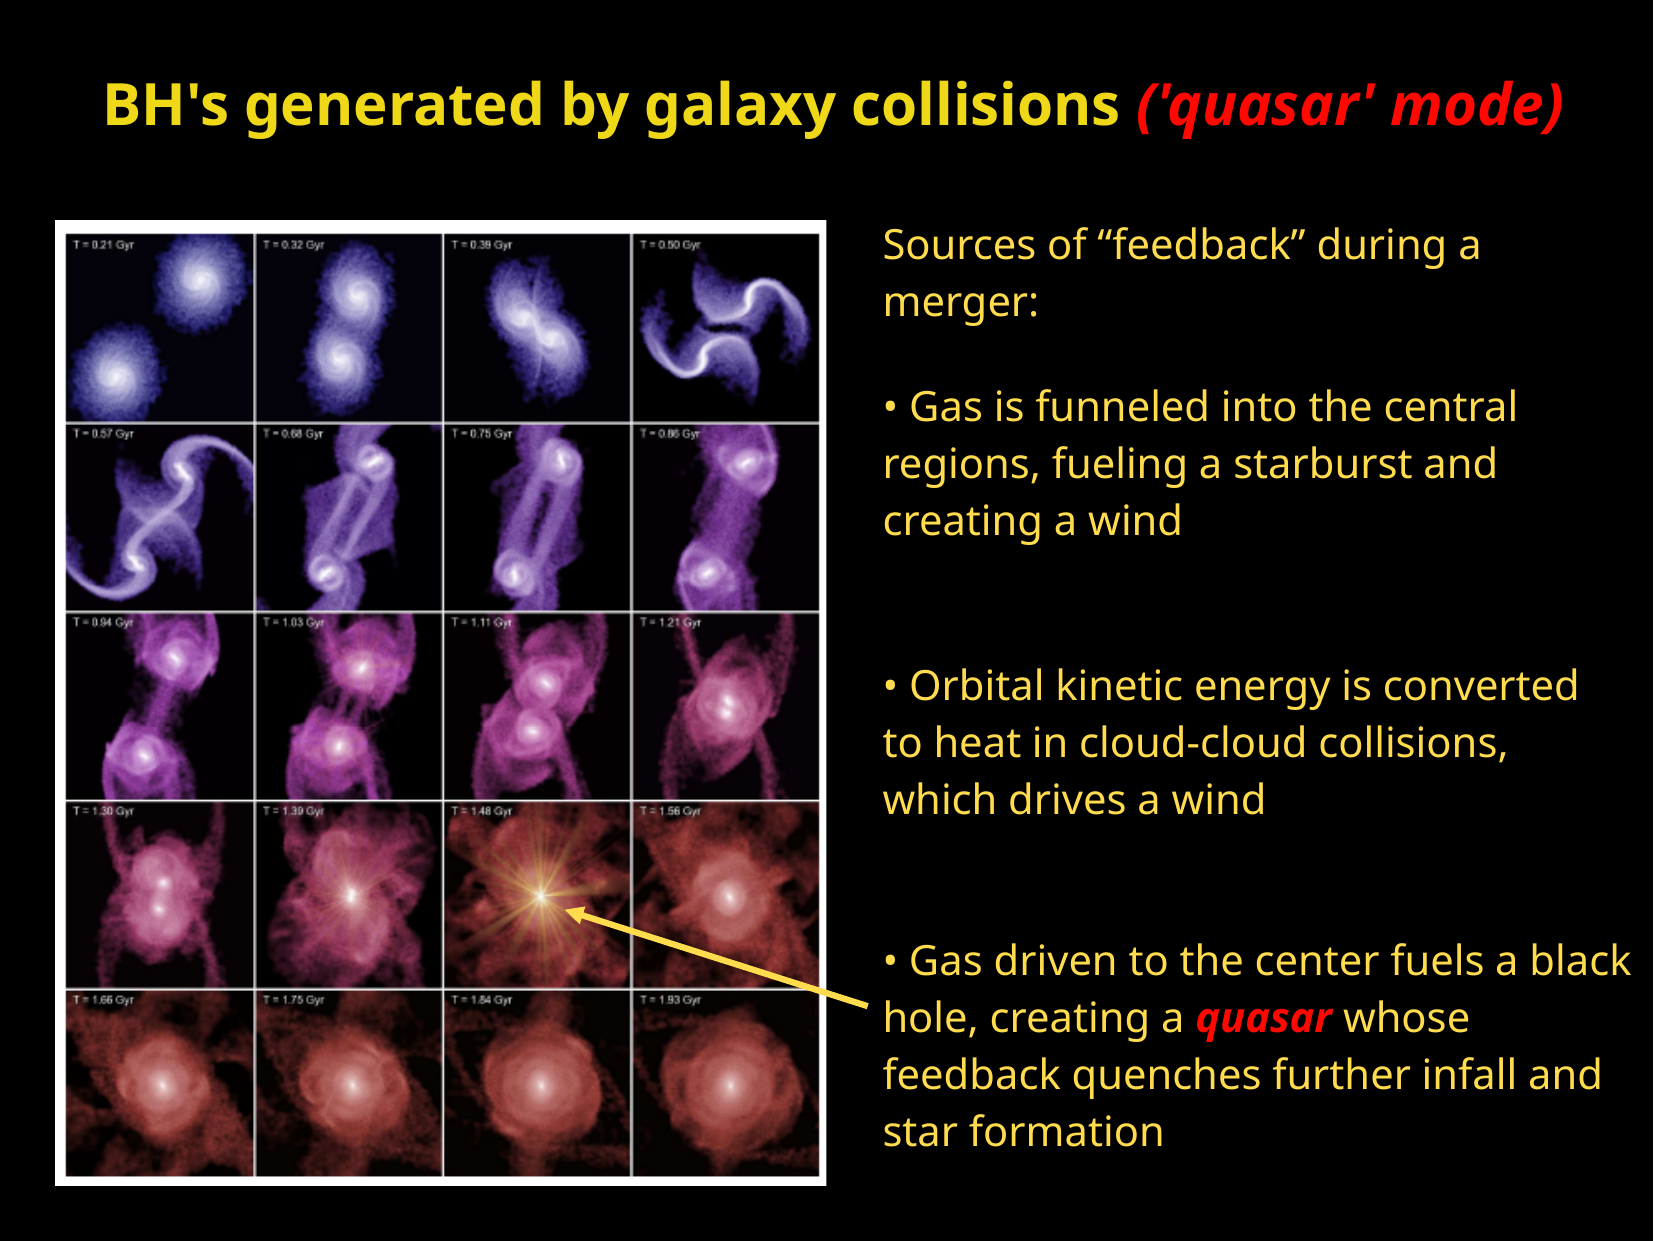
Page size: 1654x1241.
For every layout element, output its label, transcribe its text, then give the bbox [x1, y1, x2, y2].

text_box Sources of “feedback” during a merger: [867, 206, 1529, 337]
text_box • Gas driven to the center fuels a black hole, creating a quasar whose feedback quenches further infall and star formation [867, 923, 1653, 1167]
text_box • Gas is funneled into the central regions, fueling a starburst and creating a wind [867, 369, 1598, 556]
text_box • Orbital kinetic energy is converted to heat in cloud-cloud collisions, which drives a wind [867, 647, 1612, 835]
picture [55, 220, 827, 1186]
text_box BH's generated by galaxy collisions ('quasar' mode) [55, 55, 1612, 150]
